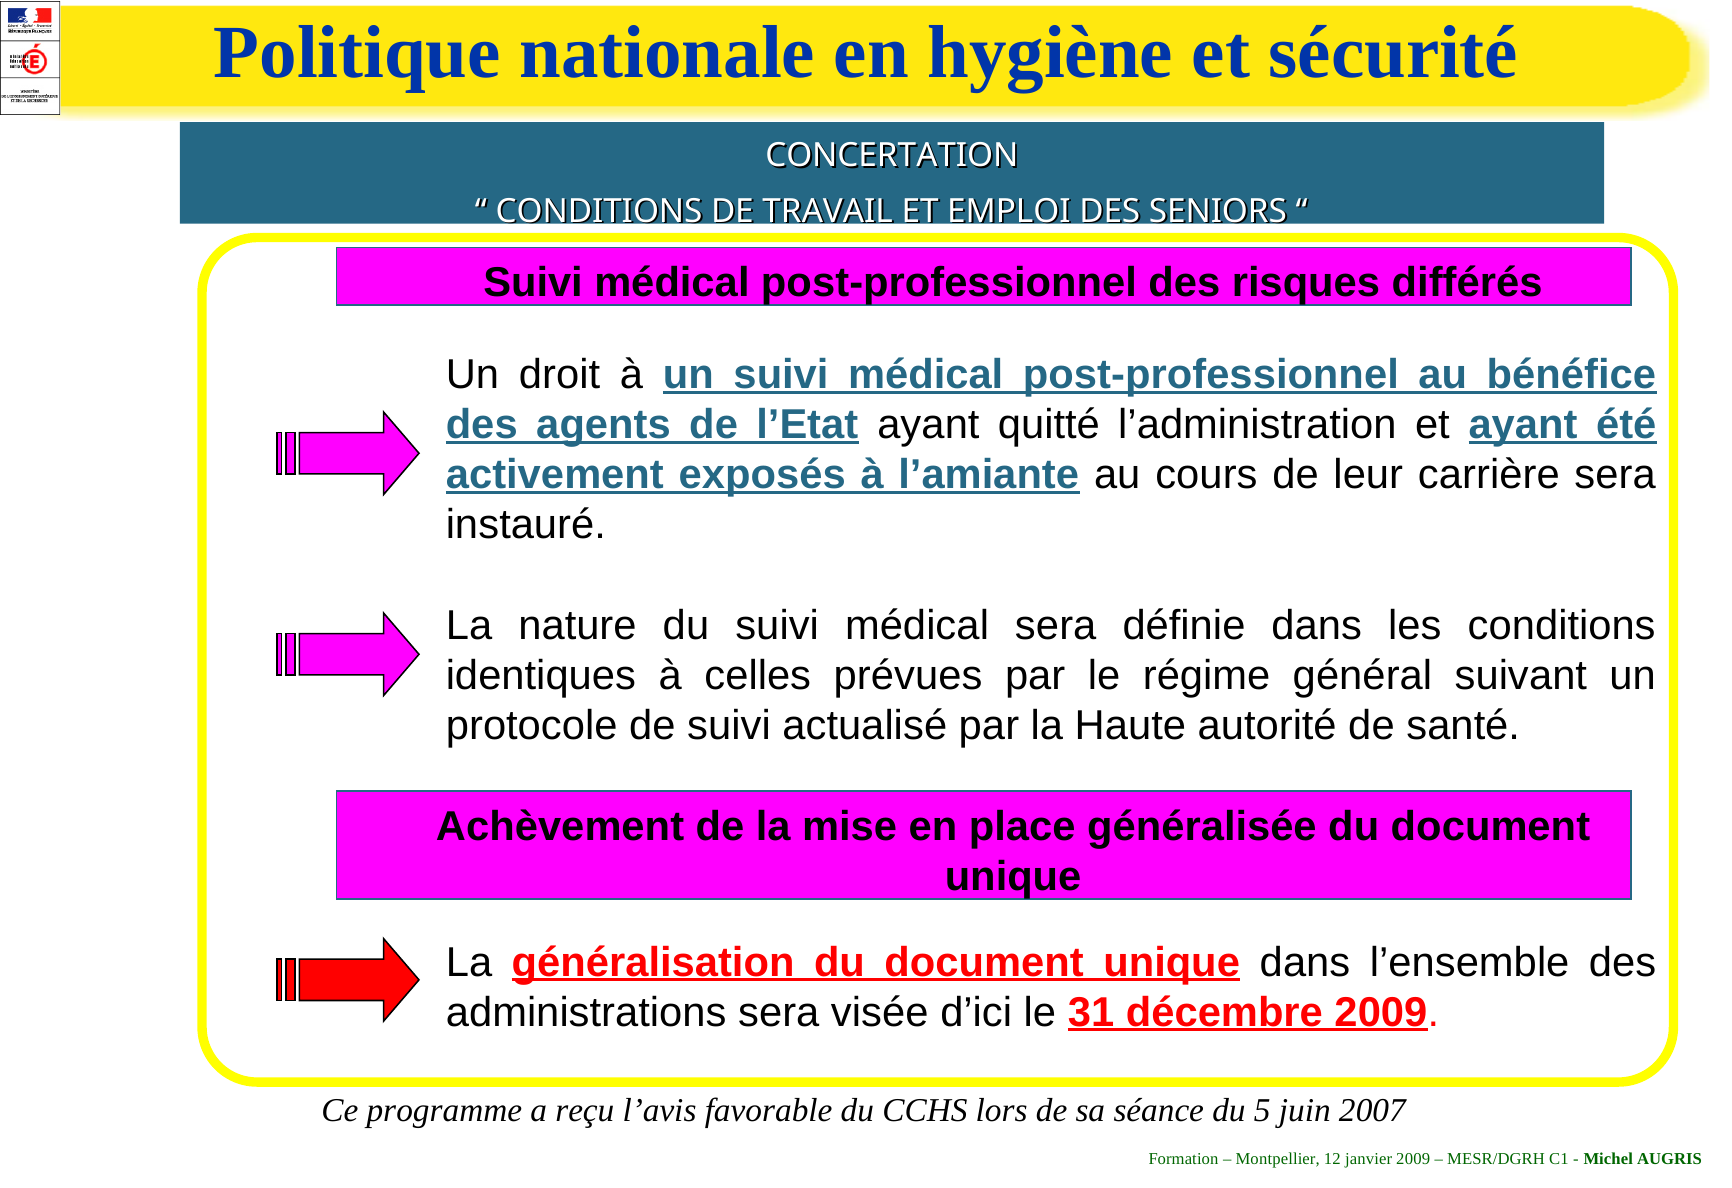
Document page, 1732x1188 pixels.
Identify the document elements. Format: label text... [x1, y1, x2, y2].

text_box Suivi médical post-professionnel des risques différés [336, 247, 1631, 306]
text_box La généralisation du document unique dans l’ensemble des administrations sera visée d’ici le 31 décembre 2009. [430, 926, 1672, 1043]
text_box [286, 959, 295, 1001]
text_box Un droit à un suivi médical post-professionnel au bénéfice des agents de l’Etat ayant quitté l’administration et ayant été activement exposés à l’amiante au cours de leur carrière sera instauré. La nature du suivi médical sera définie dans les conditions identiques à celles prévues par le régime général suivant un protocole de suivi actualisé par la Haute autorité de santé. [430, 339, 1672, 756]
picture [0, 0, 1710, 121]
text_box [299, 938, 419, 1022]
text_box Ce programme a reçu l’avis favorable du CCHS lors de sa séance du 5 juin 2007 [304, 1087, 1425, 1137]
text_box [277, 433, 282, 474]
text_box CONCERTATION “ CONDITIONS DE TRAVAIL ET EMPLOI DES SENIORS “ [179, 122, 1605, 224]
text_box [277, 634, 282, 675]
text_box [286, 433, 295, 474]
text_box [299, 612, 419, 696]
text_box [286, 634, 295, 675]
text_box Politique nationale en hygiène et sécurité [199, 0, 1534, 100]
text_box Achèvement de la mise en place généralisée du document unique [336, 790, 1631, 899]
text_box [277, 959, 282, 1001]
text_box [299, 411, 419, 495]
